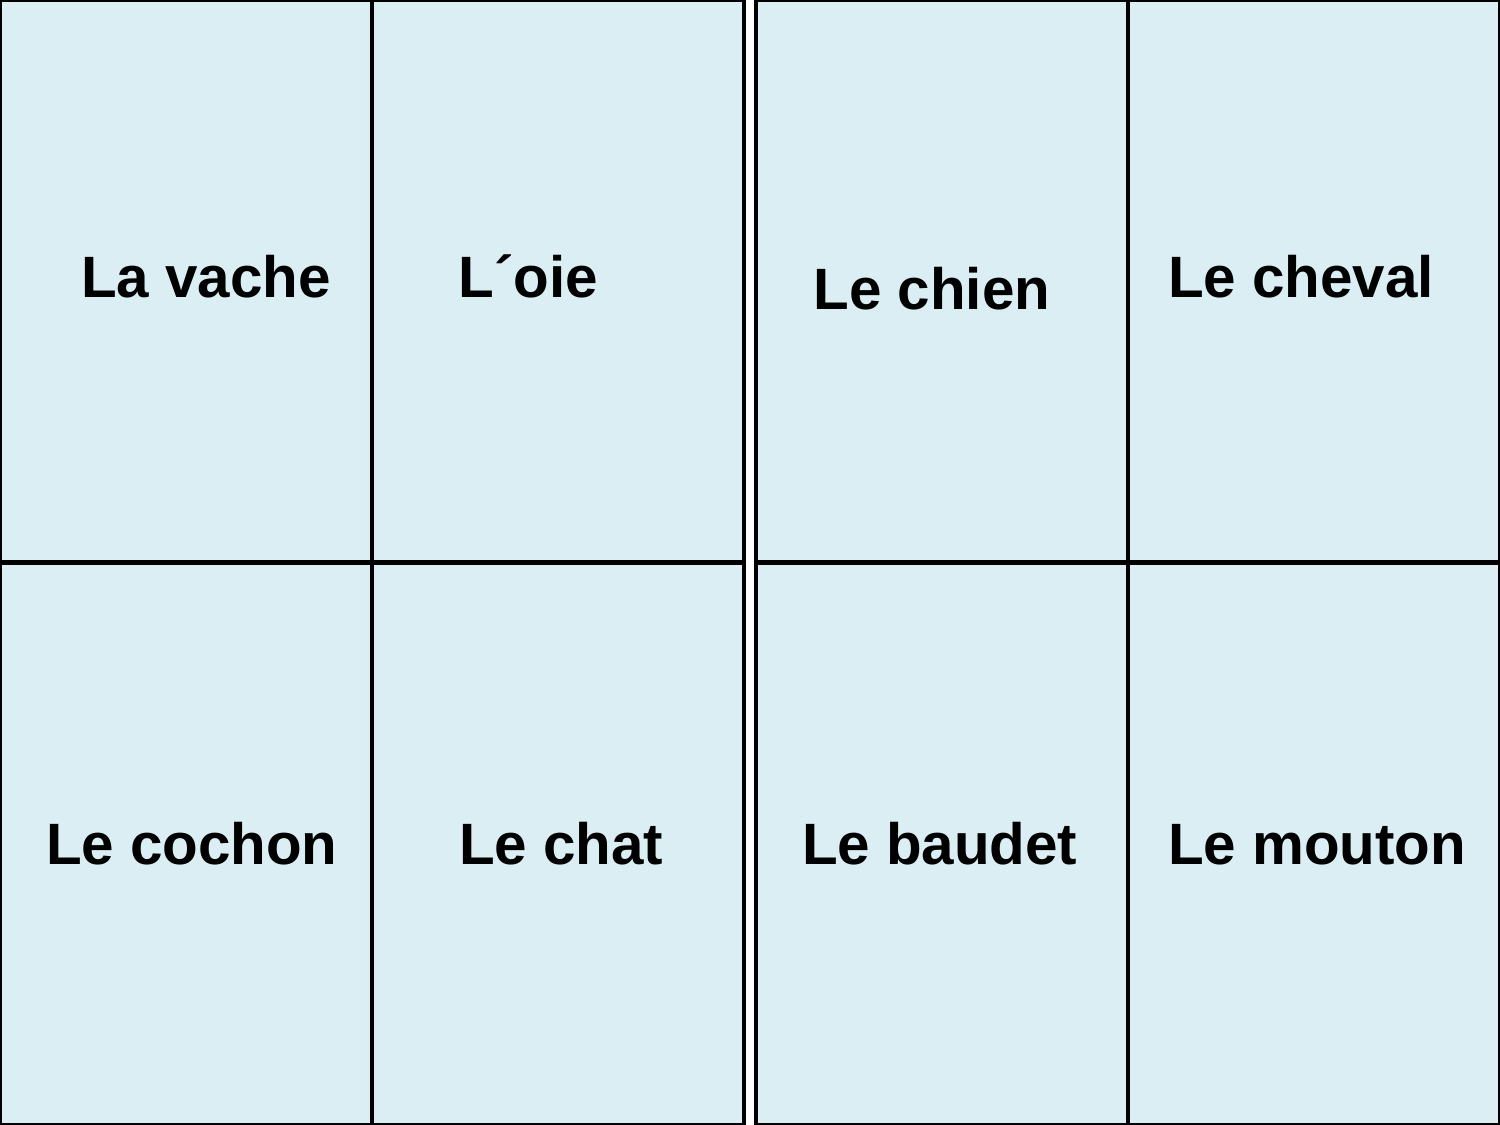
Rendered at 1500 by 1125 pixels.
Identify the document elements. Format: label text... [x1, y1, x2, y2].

text_box Le chien [798, 243, 1082, 329]
text_box La vache [66, 231, 347, 318]
text_box Le baudet [787, 798, 1093, 885]
text_box Le chat [444, 798, 679, 885]
text_box Le cheval [1153, 231, 1450, 318]
text_box Le mouton [1153, 798, 1482, 885]
text_box L´oie [444, 231, 614, 318]
text_box [755, 0, 1500, 1125]
text_box Le cochon [31, 798, 353, 885]
text_box [0, 0, 745, 1125]
